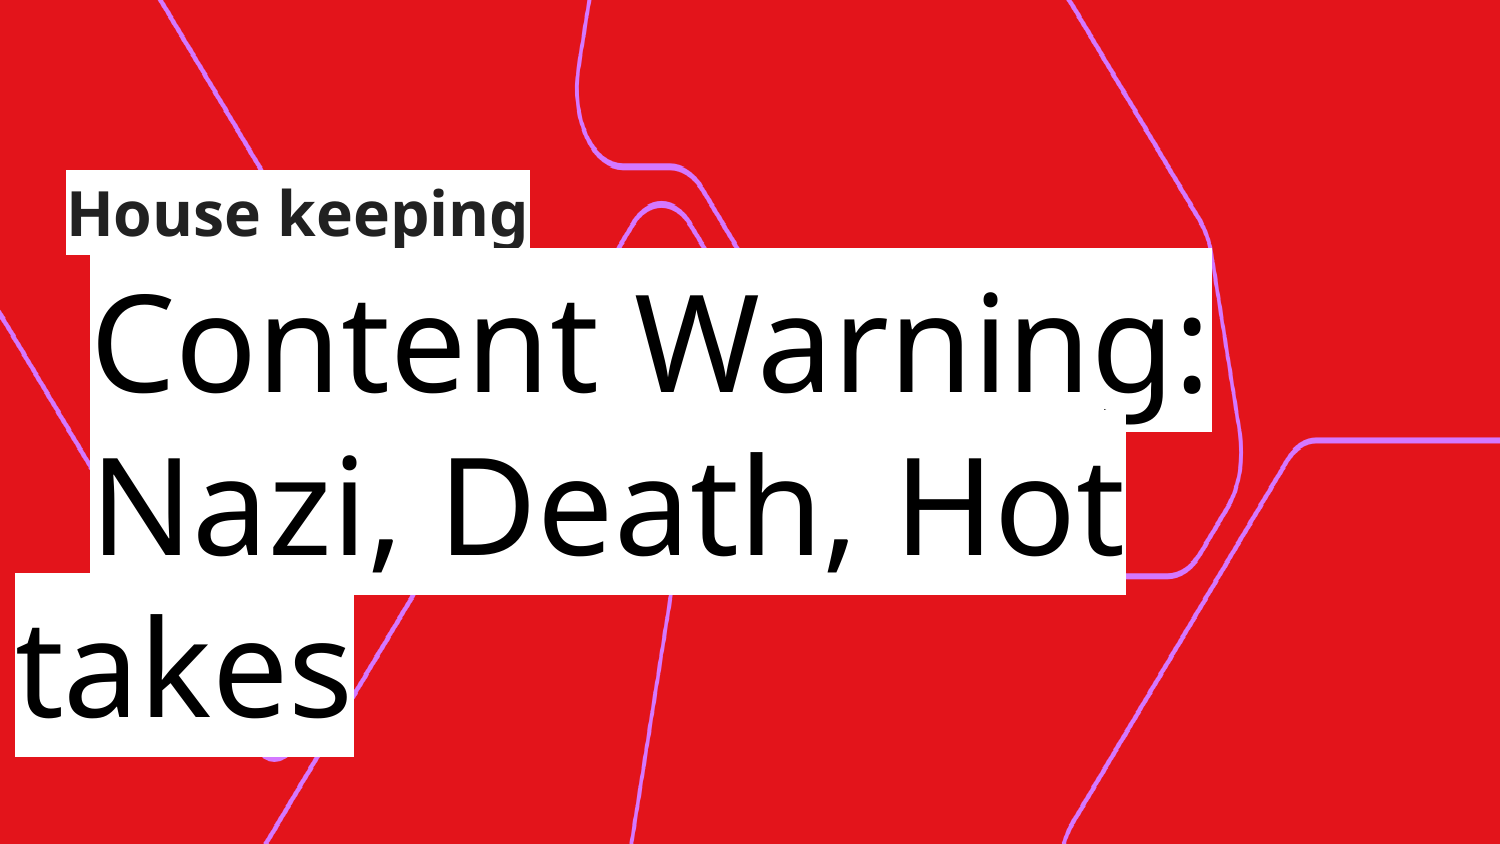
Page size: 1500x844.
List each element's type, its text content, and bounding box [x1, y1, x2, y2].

picture [0, 0, 1500, 844]
title House keeping [51, 122, 1449, 242]
text_box Content Warning: Nazi, Death, Hot takes [0, 242, 1495, 760]
